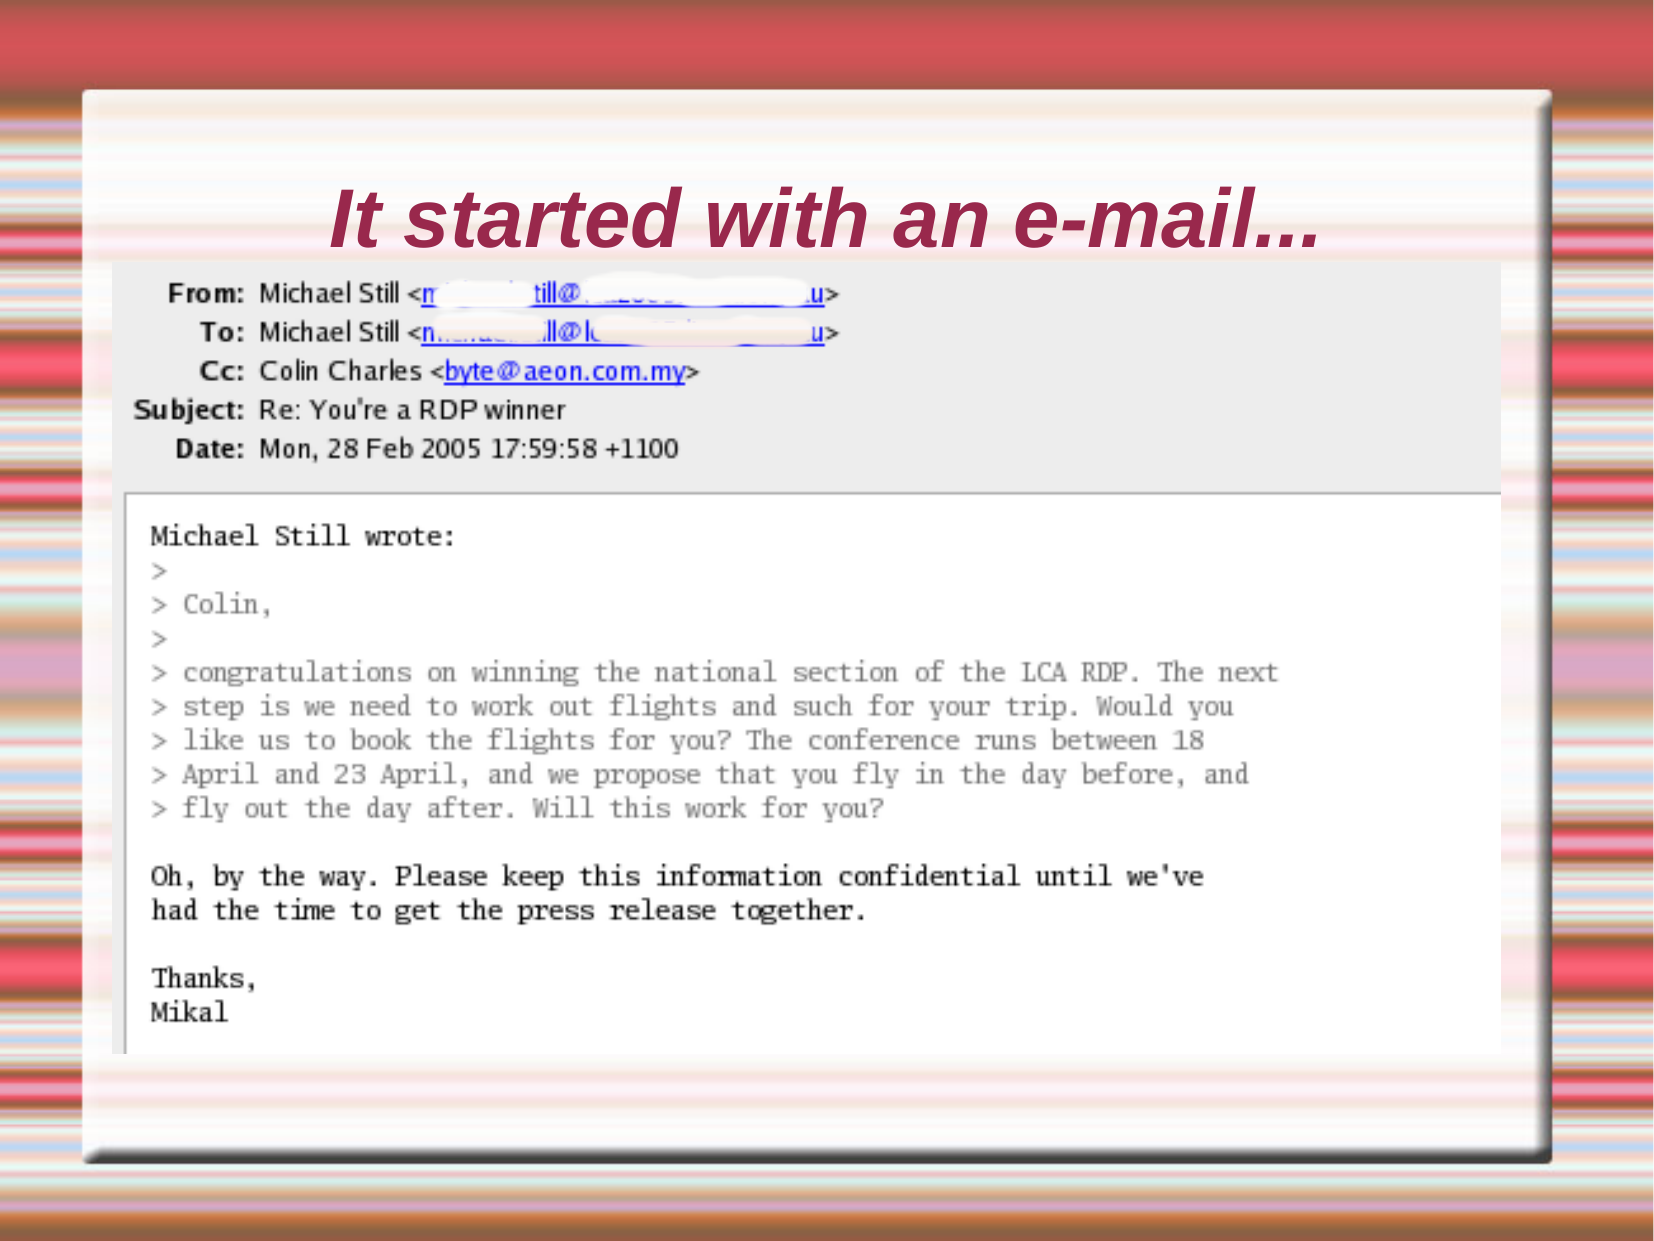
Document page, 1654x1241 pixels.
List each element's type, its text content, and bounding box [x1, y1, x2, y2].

title It started with an e-mail... [121, 114, 1534, 322]
picture [0, 0, 1654, 1241]
